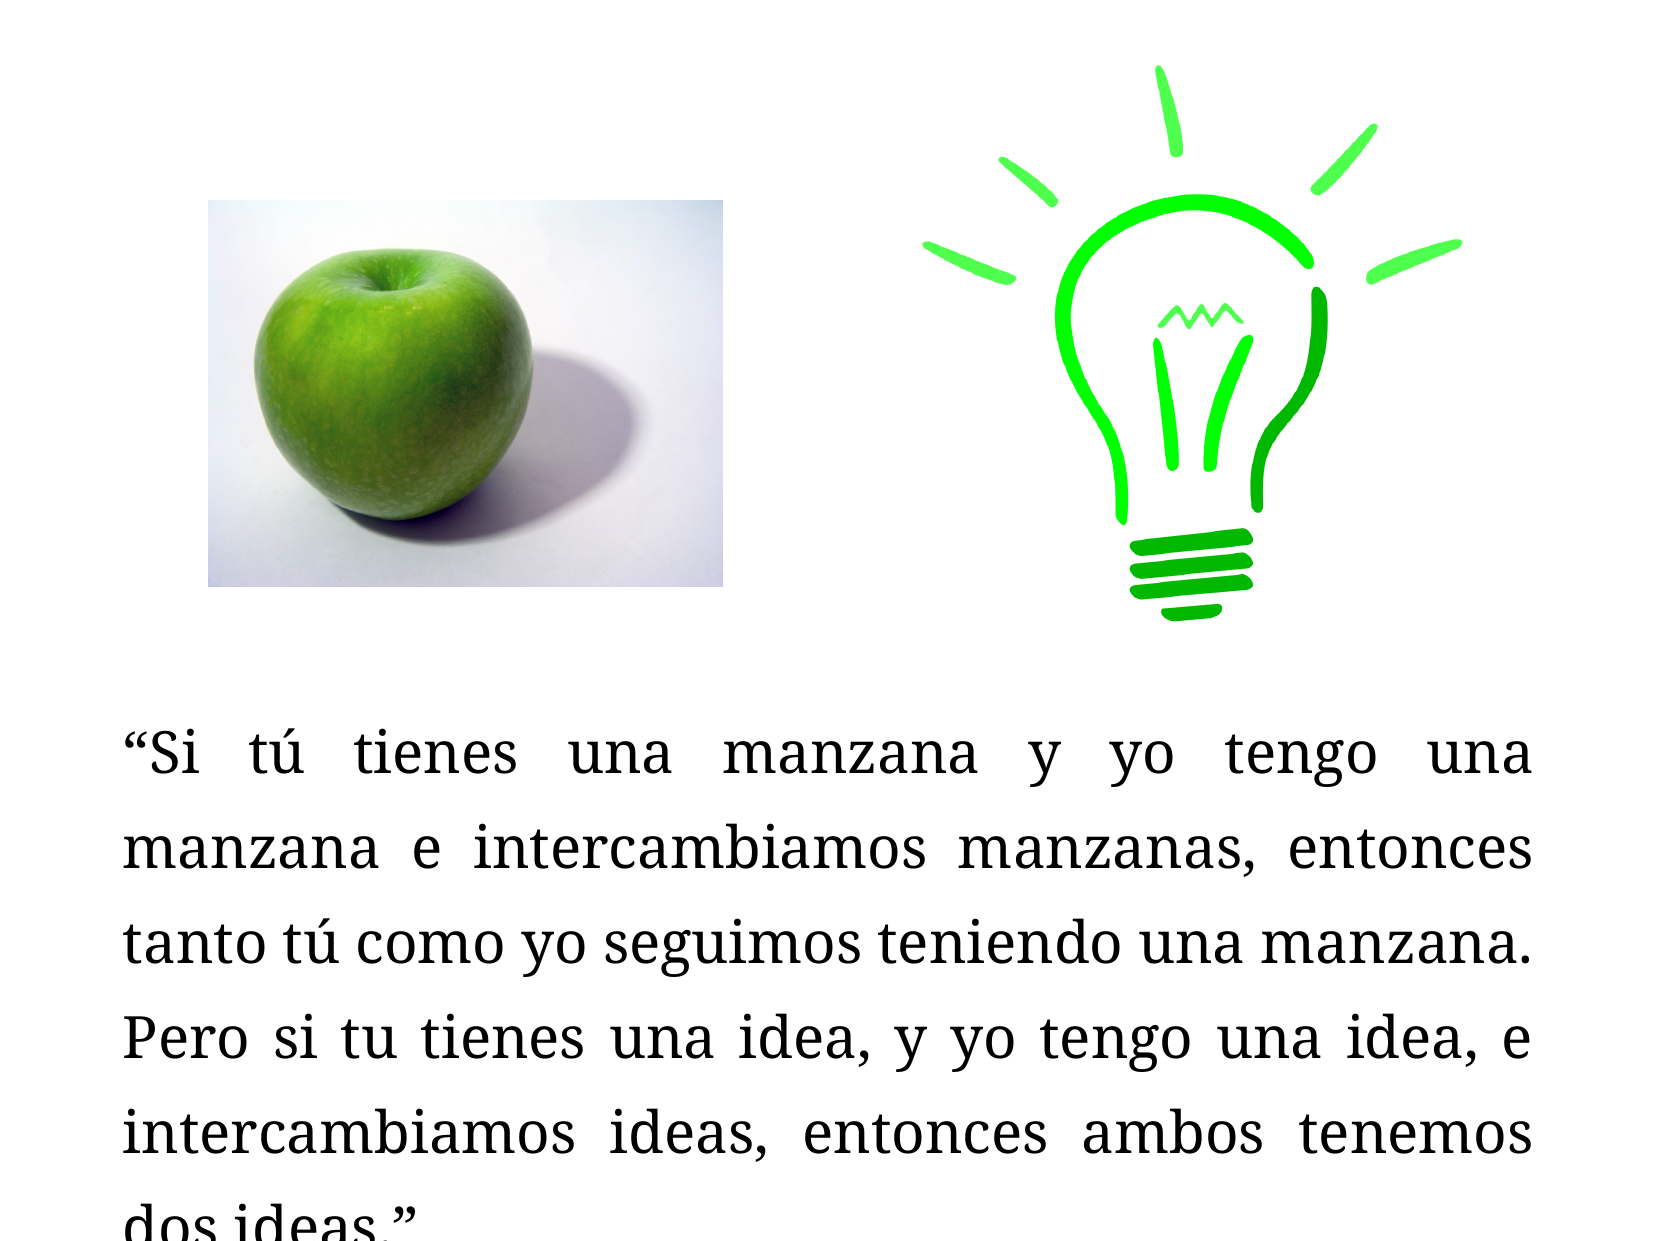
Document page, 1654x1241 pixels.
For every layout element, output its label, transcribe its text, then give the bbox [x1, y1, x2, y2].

picture [898, 23, 1498, 669]
text_box “Si tú tienes una manzana y yo tengo una manzana e intercambiamos manzanas, entonces tanto tú como yo seguimos teniendo una manzana. Pero si tu tienes una idea, y yo tengo una idea, e intercambiamos ideas, entonces ambos tenemos dos ideas.” George Bernard Shaw [108, 687, 1553, 1180]
picture [208, 200, 723, 587]
